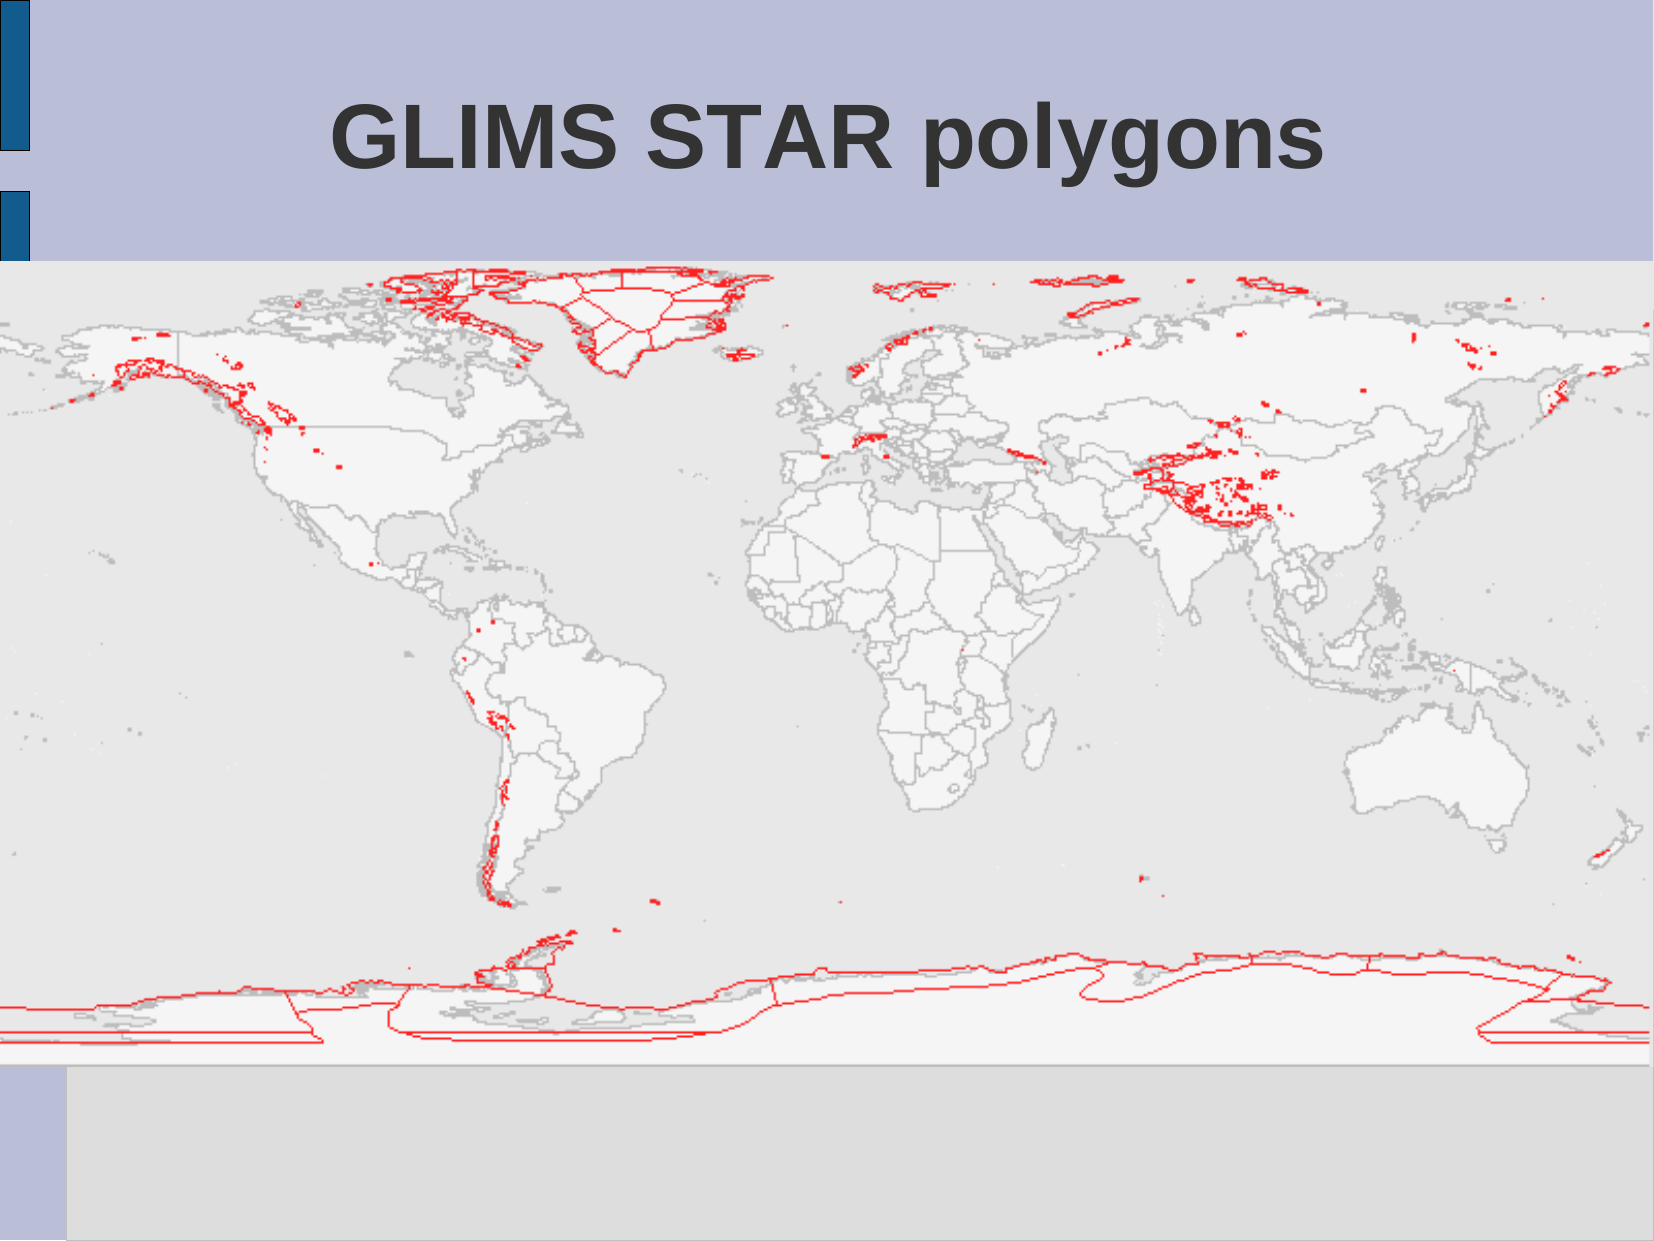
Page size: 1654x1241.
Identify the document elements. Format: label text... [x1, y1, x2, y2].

title GLIMS STAR polygons [122, 65, 1536, 209]
picture [0, 261, 1654, 1067]
